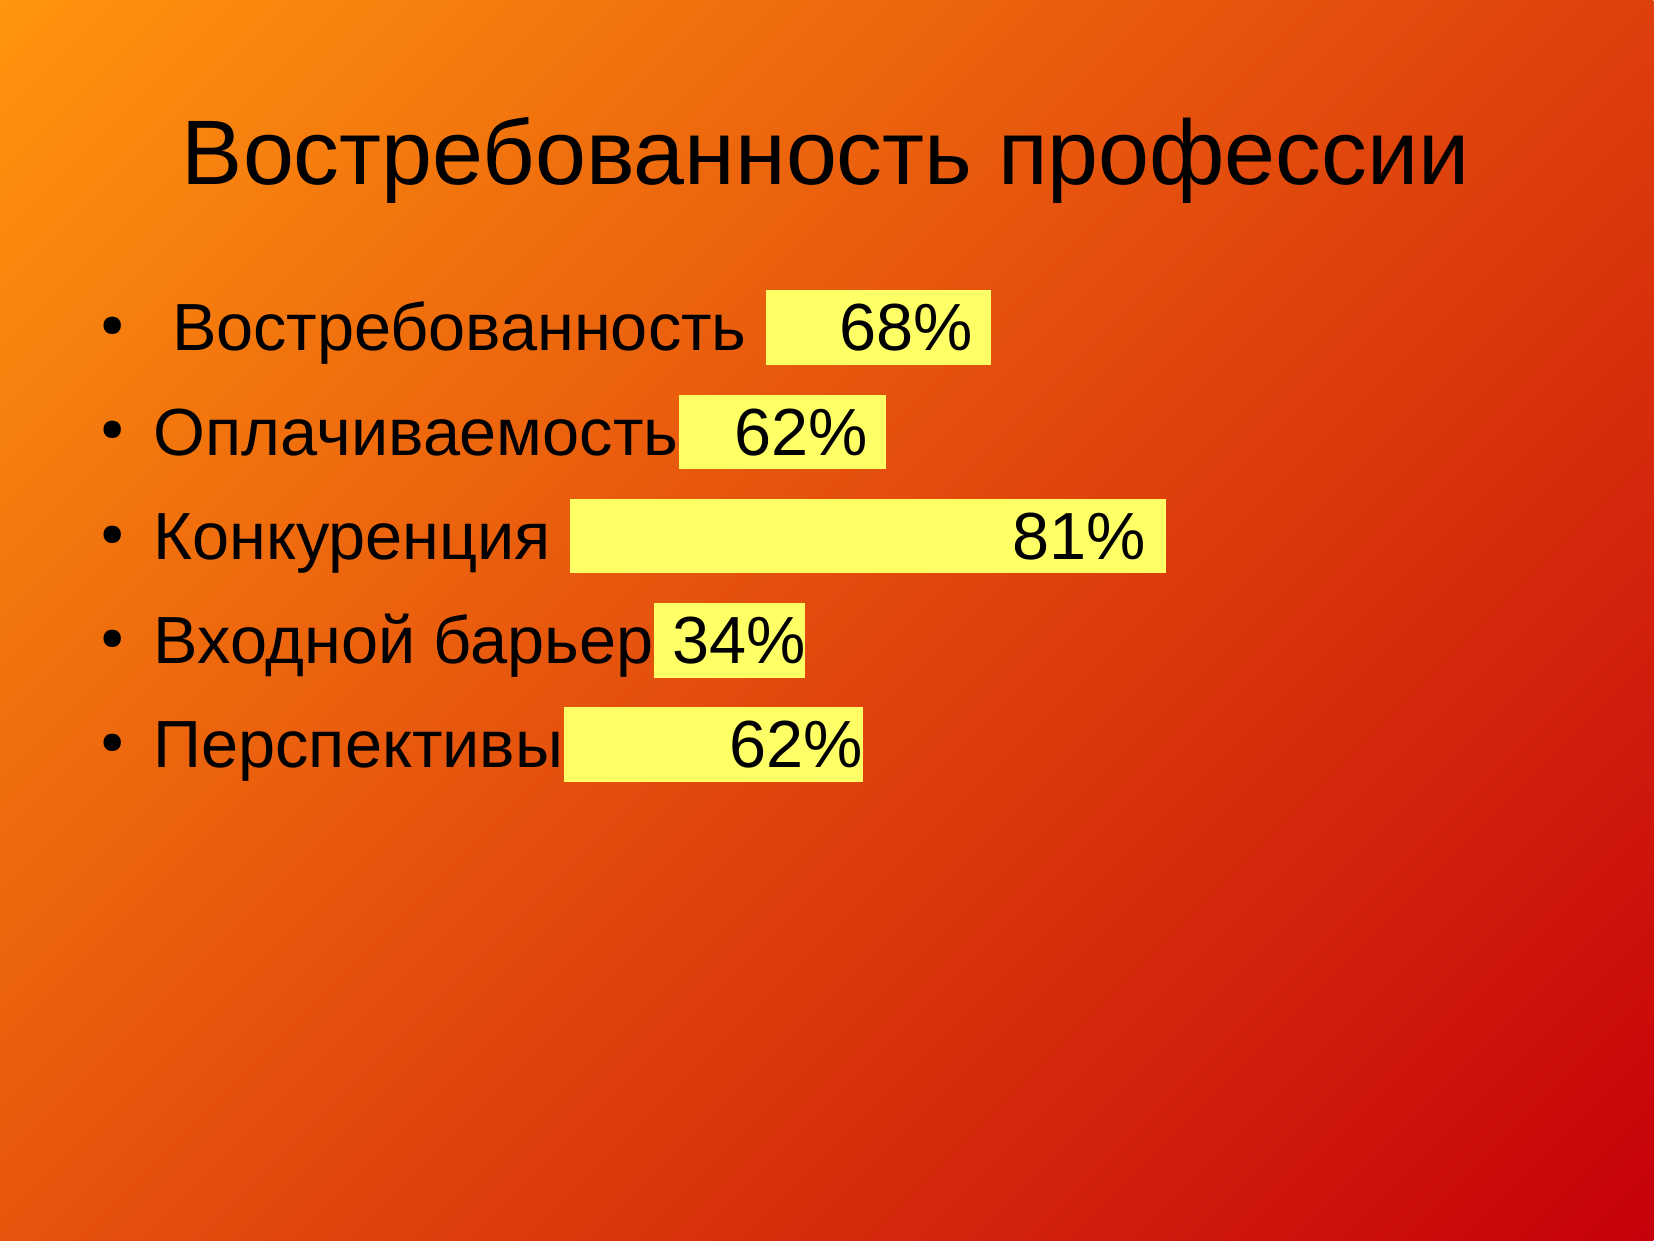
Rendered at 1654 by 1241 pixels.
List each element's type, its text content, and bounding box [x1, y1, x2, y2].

list Востребованность 68% Оплачиваемость 62% Конкуренция 81% Входной барьер 34% Перспективы 62% [82, 290, 1571, 1010]
title Востребованность профессии [82, 49, 1571, 257]
